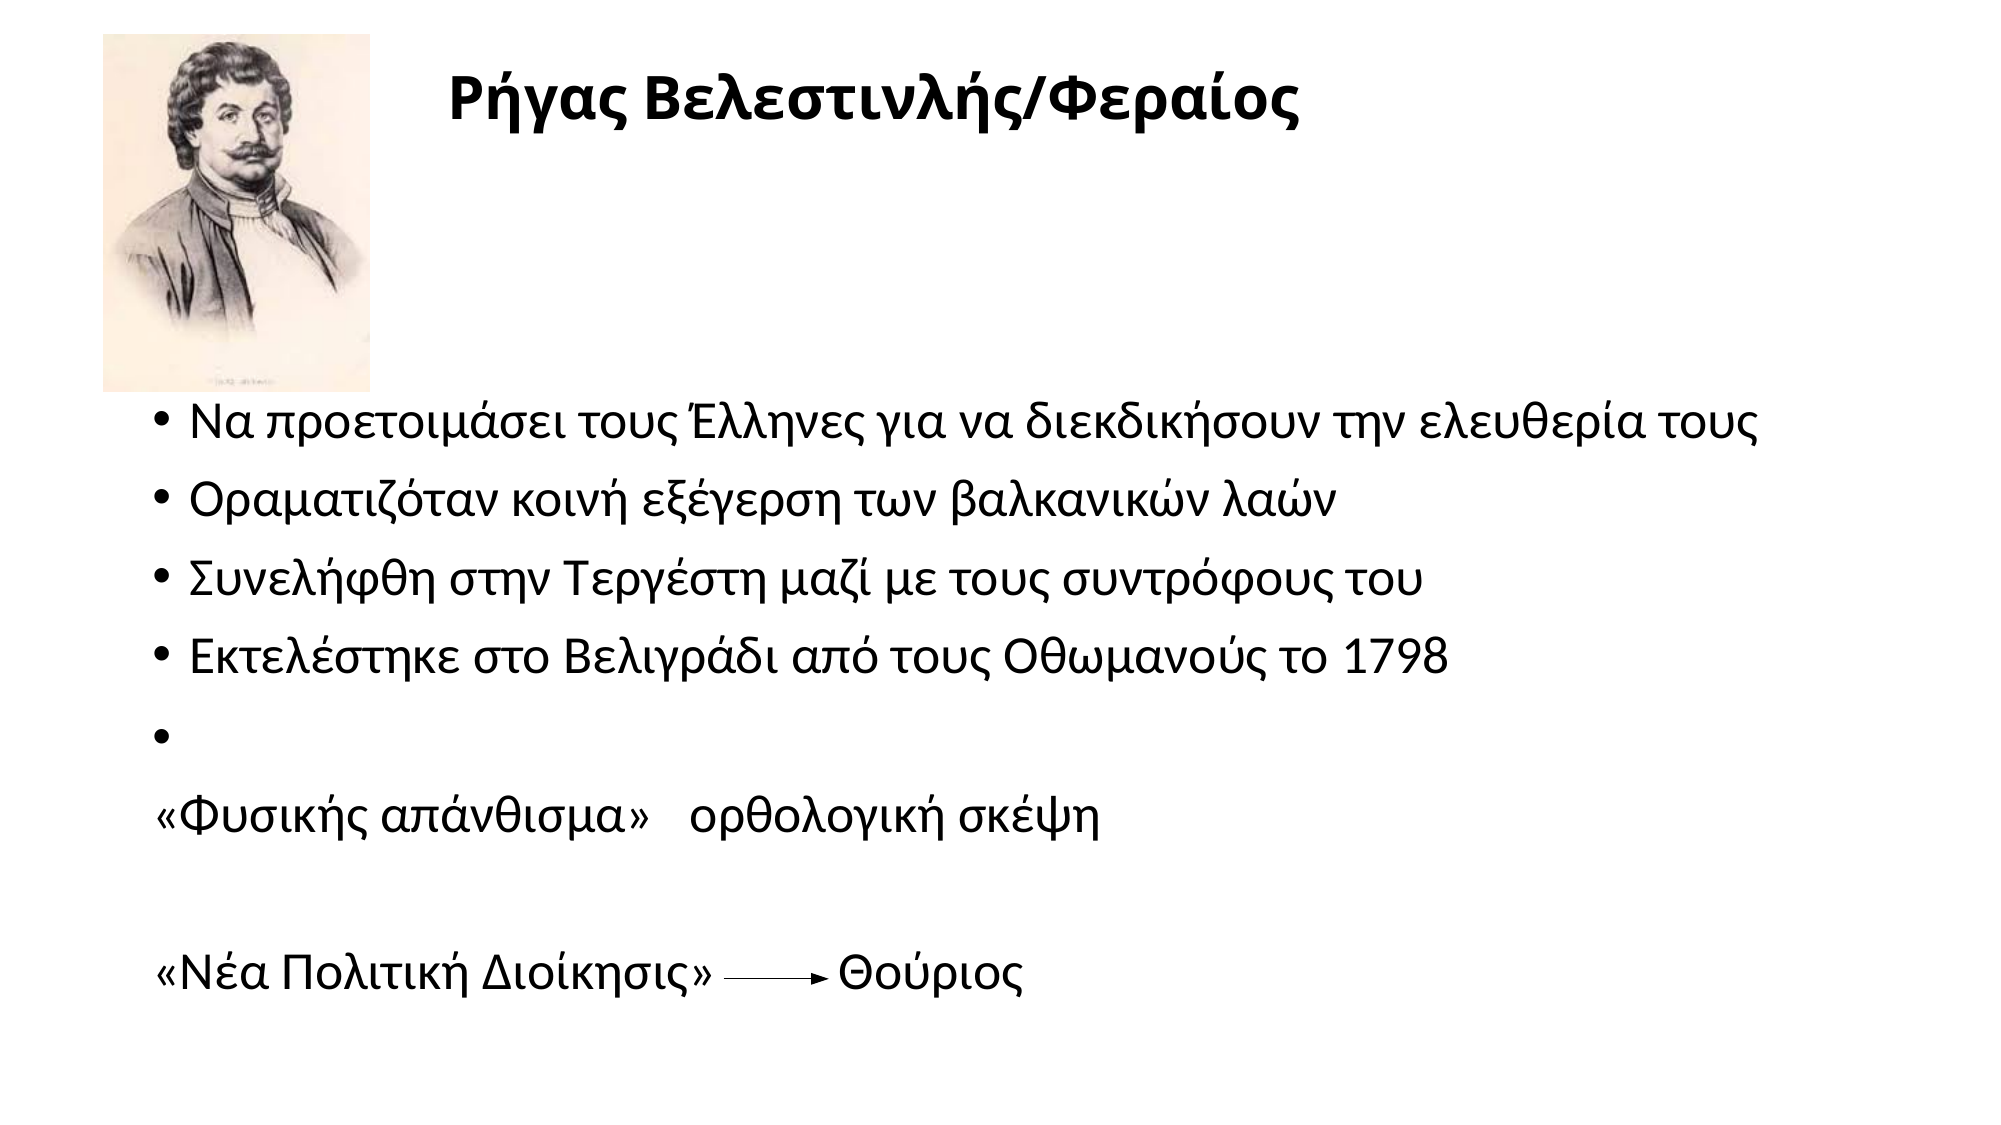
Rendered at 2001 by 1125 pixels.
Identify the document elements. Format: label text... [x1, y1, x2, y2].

list Να προετοιμάσει τους Έλληνες για να διεκδικήσουν την ελευθερία τους Οραματιζόταν κοινή εξέγερση των βαλκανικών λαών Συνελήφθη στην Τεργέστη μαζί με τους συντρόφους του Εκτελέστηκε στο Βελιγράδι από τους Οθωμανούς το 1798 «Φυσικής απάνθισμα» ορθολογική σκέψη «Νέα Πολιτική Διοίκησις» Θούριος [137, 299, 1863, 1014]
picture [103, 34, 370, 392]
title Ρήγας Βελεστινλής/Φεραίος [370, 59, 1863, 278]
